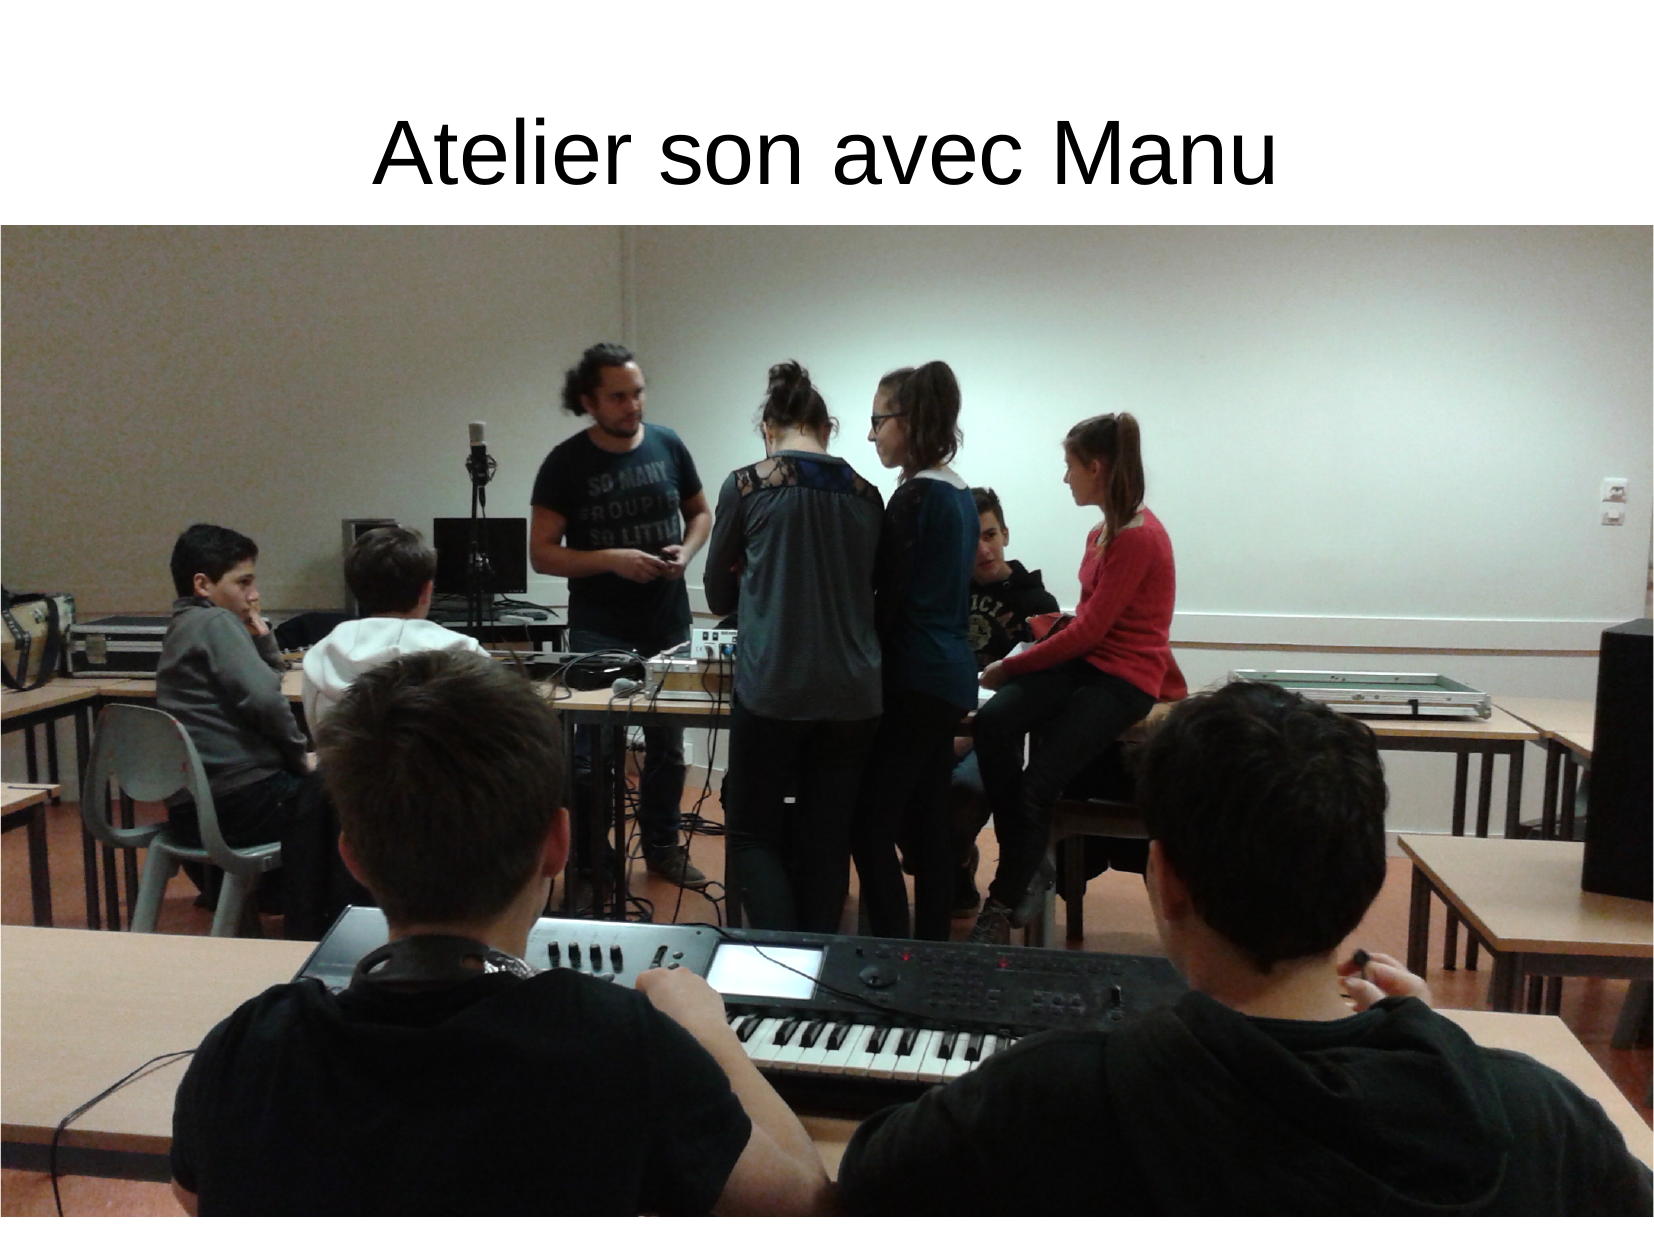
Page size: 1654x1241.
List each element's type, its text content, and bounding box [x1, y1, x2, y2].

picture [0, 224, 1654, 1217]
title Atelier son avec Manu [82, 49, 1571, 224]
